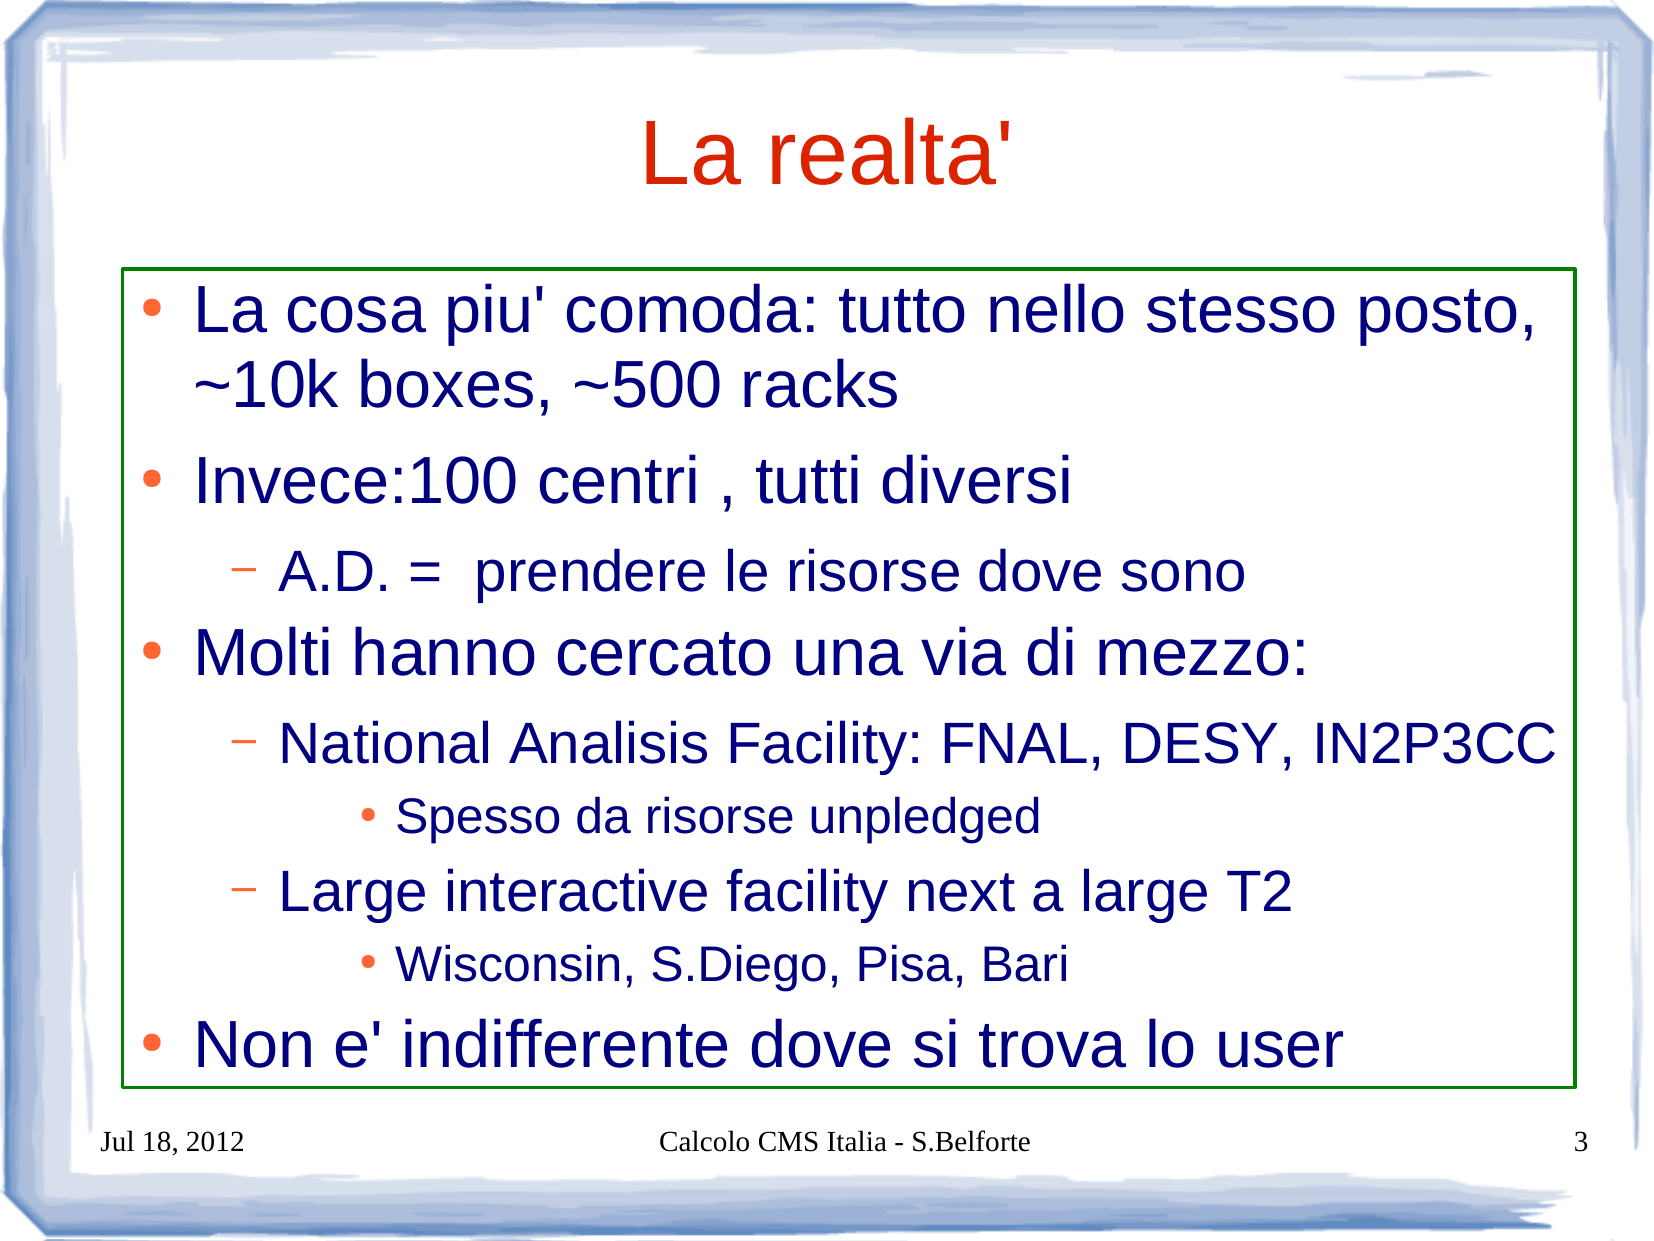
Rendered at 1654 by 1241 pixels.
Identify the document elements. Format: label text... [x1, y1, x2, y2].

title La realta' [82, 49, 1571, 257]
list La cosa piu' comoda: tutto nello stesso posto, ~10k boxes, ~500 racks Invece:100 centri , tutti diversi A.D. = prendere le risorse dove sono Molti hanno cercato una via di mezzo: National Analisis Facility: FNAL, DESY, IN2P3CC Spesso da risorse unpledged Large interactive facility next a large T2 Wisconsin, S.Diego, Pisa, Bari Non e' indifferente dove si trova lo user [122, 268, 1576, 1088]
picture [0, 0, 1654, 1241]
